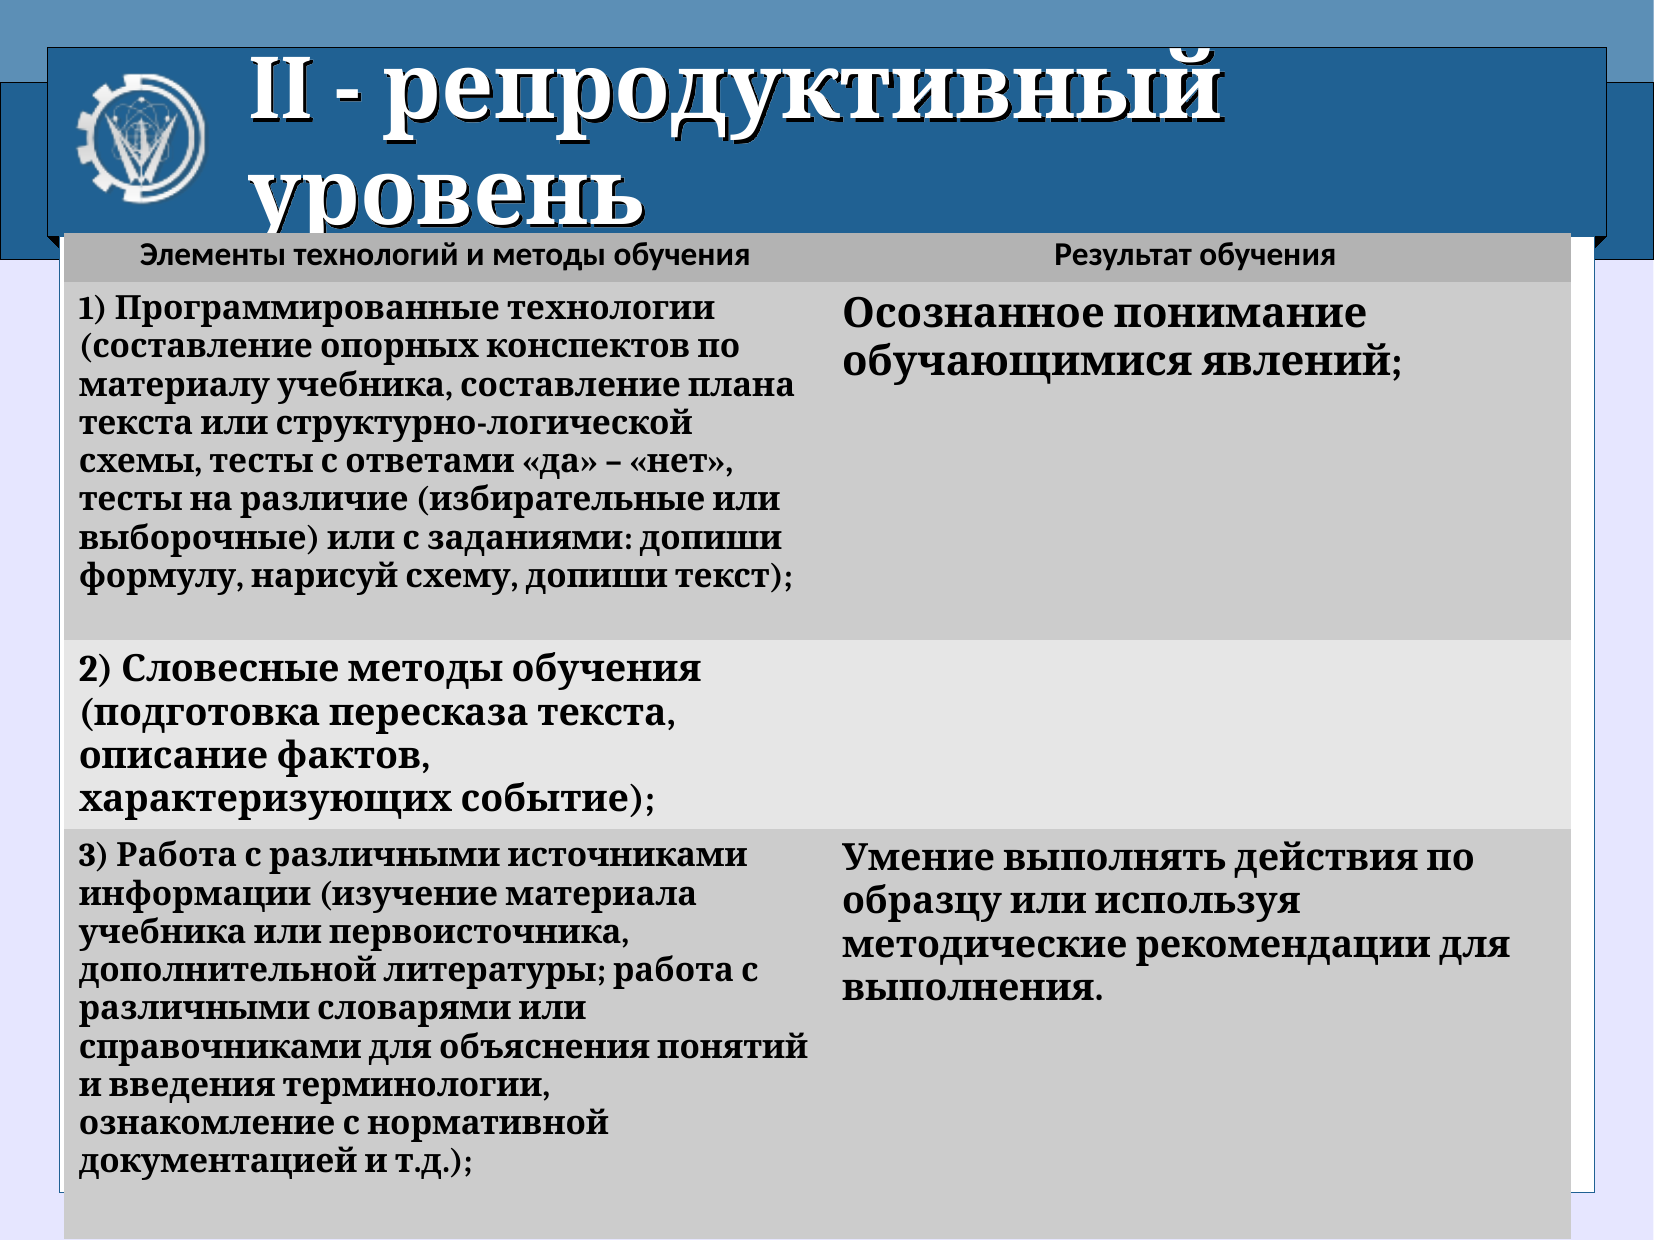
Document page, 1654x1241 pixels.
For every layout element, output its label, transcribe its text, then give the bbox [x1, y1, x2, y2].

table_cell 3) Работа с различными источниками информации (изучение материала учебника или первоисточника, дополнительной литературы; работа с различными словарями или справочниками для объяснения понятий и введения терминологии, ознакомление с нормативной документацией и т.д.); [64, 829, 827, 1239]
table_cell 1) Программированные технологии (составление опорных конспектов по материалу учебника, составление плана текста или структурно-логической схемы, тесты с ответами «да» – «нет», тесты на различие (избирательные или выборочные) или с заданиями: допиши формулу, нарисуй схему, допиши текст); [64, 282, 827, 640]
table_cell Умение выполнять действия по образцу или используя методические рекомендации для выполнения. [827, 829, 1571, 1239]
table_cell [827, 640, 1571, 829]
title II - репродуктивный уровень [248, 70, 1571, 213]
table_header Результат обучения [827, 233, 1571, 282]
table_cell Осознанное понимание обучающимися явлений; [827, 282, 1571, 640]
table_header Элементы технологий и методы обучения [64, 233, 827, 282]
table_cell 2) Словесные методы обучения (подготовка пересказа текста, описание фактов, характеризующих событие); [64, 640, 827, 829]
